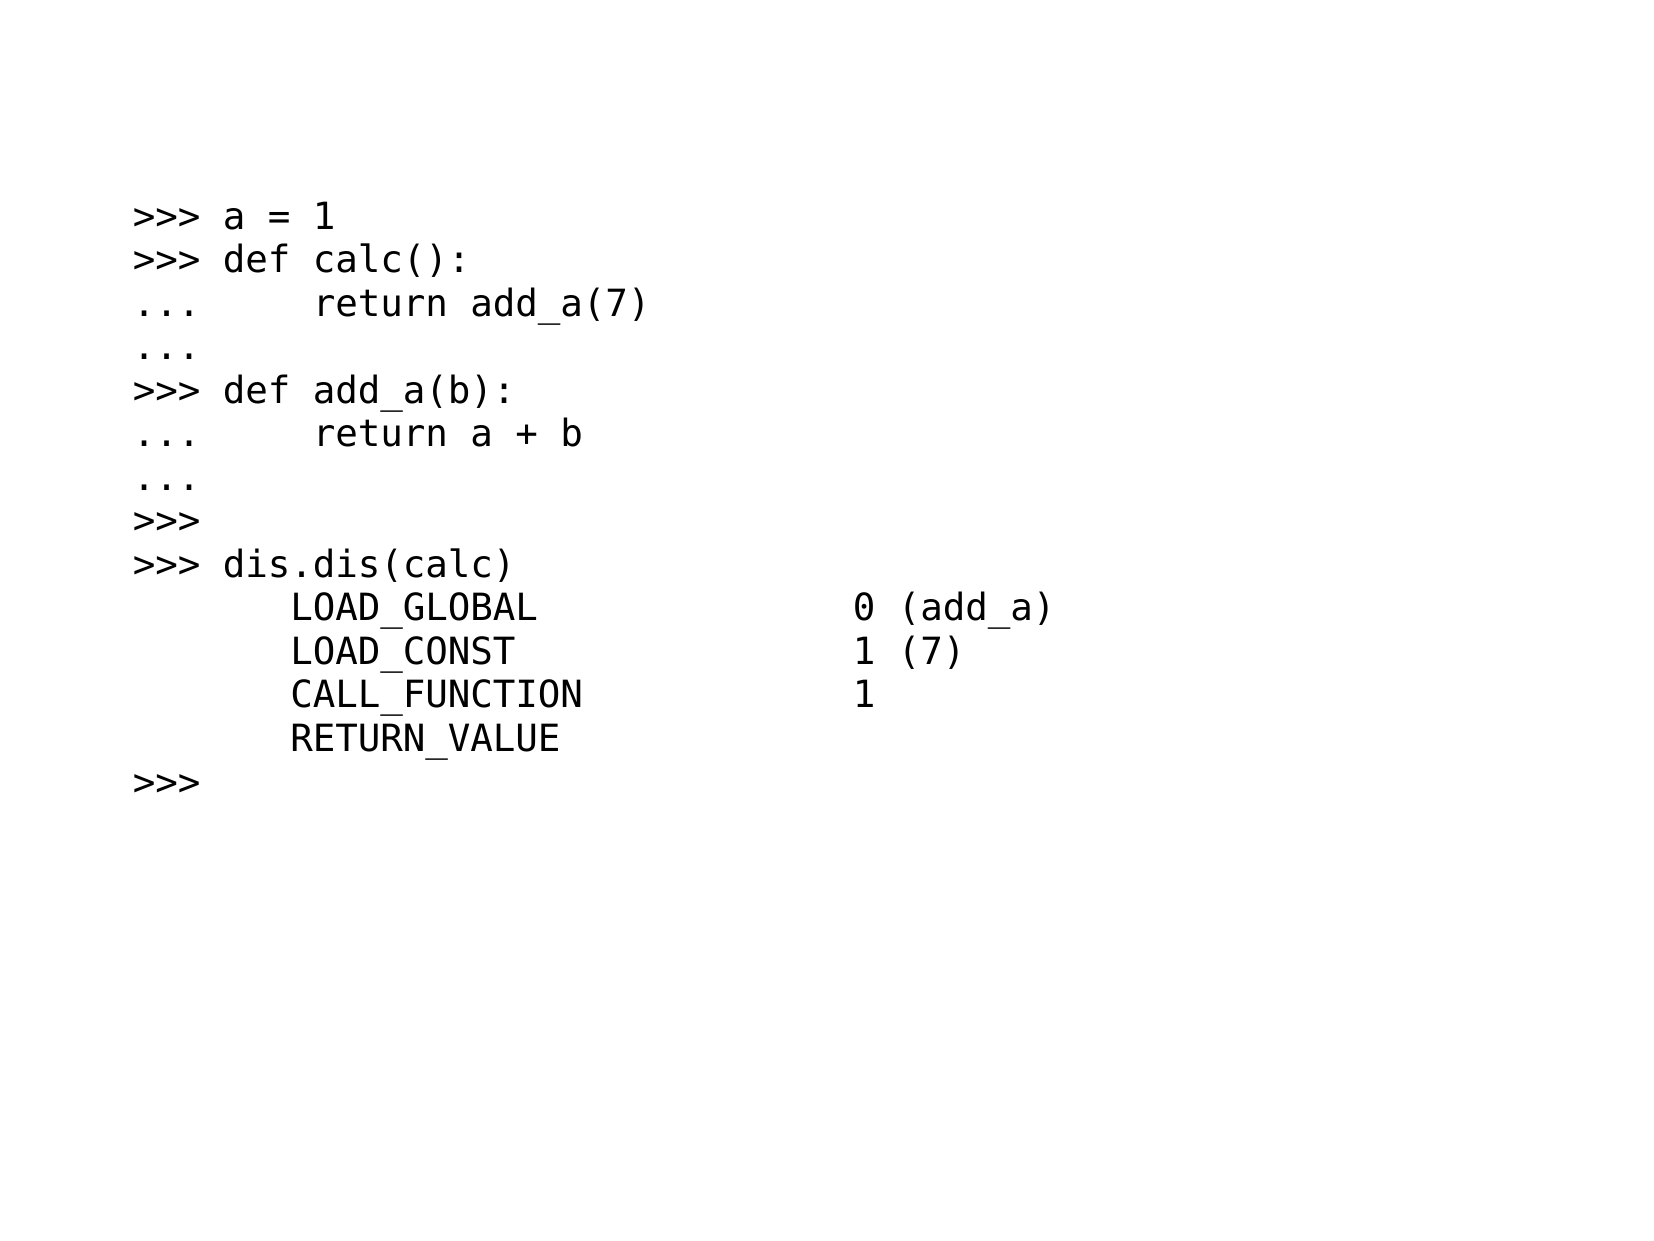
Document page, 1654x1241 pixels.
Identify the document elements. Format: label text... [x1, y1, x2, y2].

text_box >>> a = 1 >>> def calc(): ... return add_a(7) ... >>> def add_a(b): ... return a + b ... >>> >>> dis.dis(calc) LOAD_GLOBAL 0 (add_a) LOAD_CONST 1 (7) CALL_FUNCTION 1 RETURN_VALUE >>> [118, 187, 1625, 1073]
